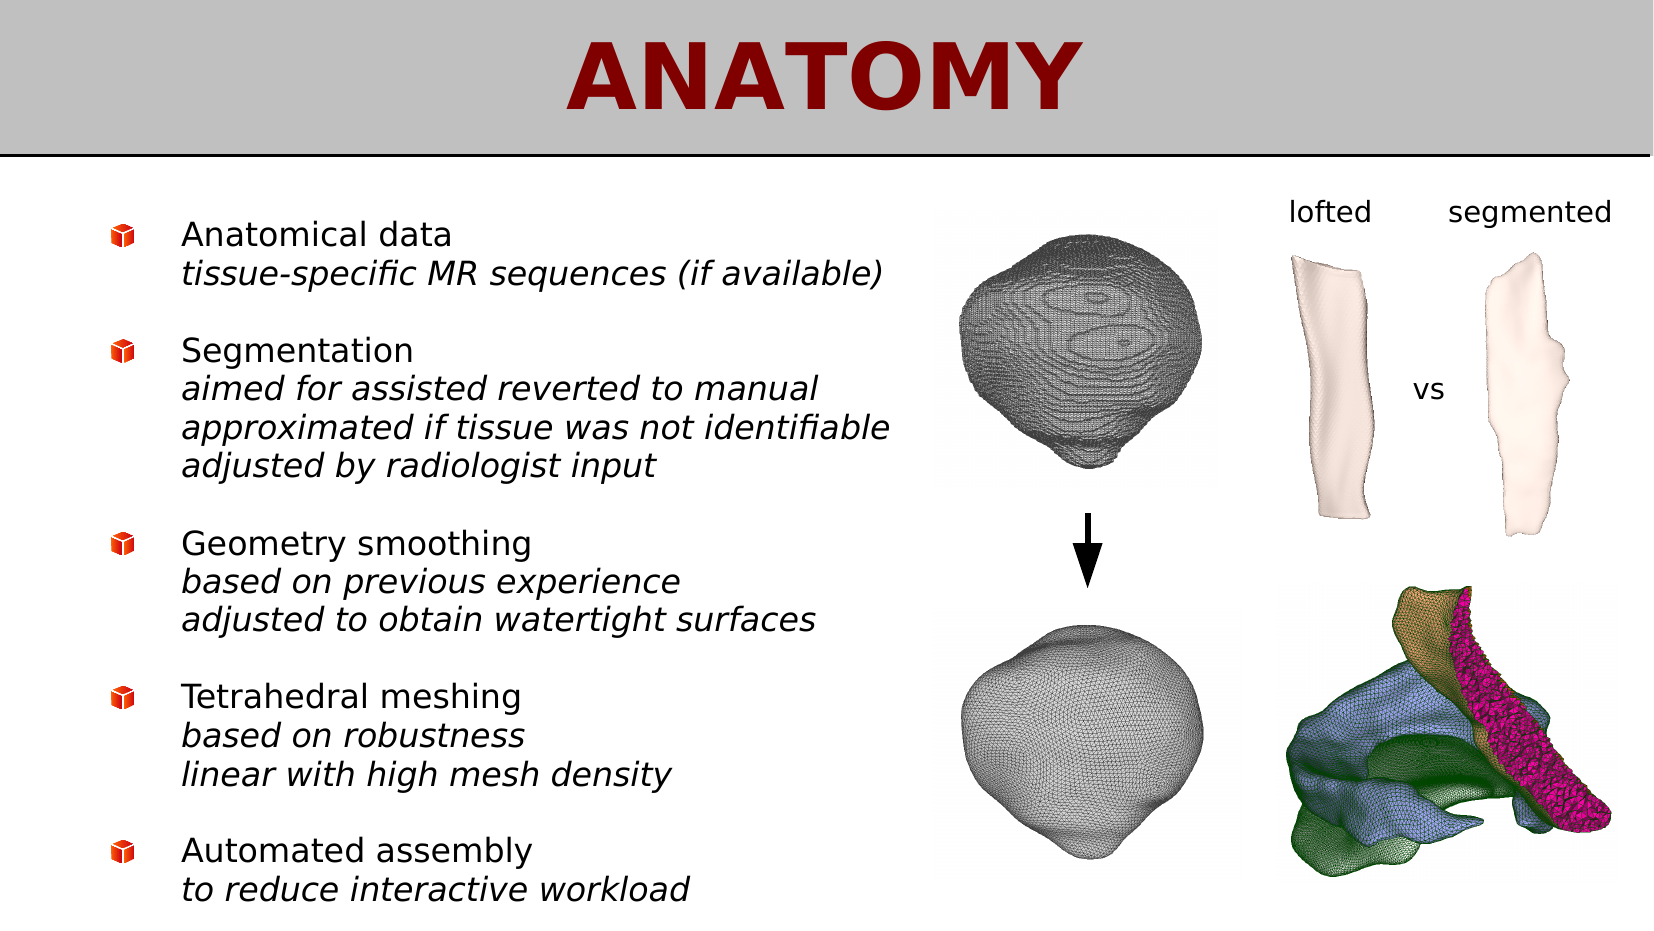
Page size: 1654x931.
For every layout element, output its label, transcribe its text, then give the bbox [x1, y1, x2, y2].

picture [1275, 582, 1617, 883]
text_box lofted [1273, 187, 1388, 237]
text_box [0, 0, 1654, 156]
text_box ANATOMY [0, 24, 1651, 132]
picture [1467, 239, 1581, 545]
picture [931, 608, 1244, 881]
text_box vs [1397, 364, 1461, 414]
text_box segmented [1433, 187, 1628, 237]
picture [1278, 239, 1389, 539]
picture [932, 210, 1219, 488]
text_box Anatomical data tissue-specific MR sequences (if available) Segmentation aimed for assisted reverted to manual approximated if tissue was not identifiable adjusted by radiologist input Geometry smoothing based on previous experience adjusted to obtain watertight surfaces Tetrahedral meshing based on robustness linear with high mesh density Automated assembly to reduce interactive workload [95, 208, 1013, 917]
